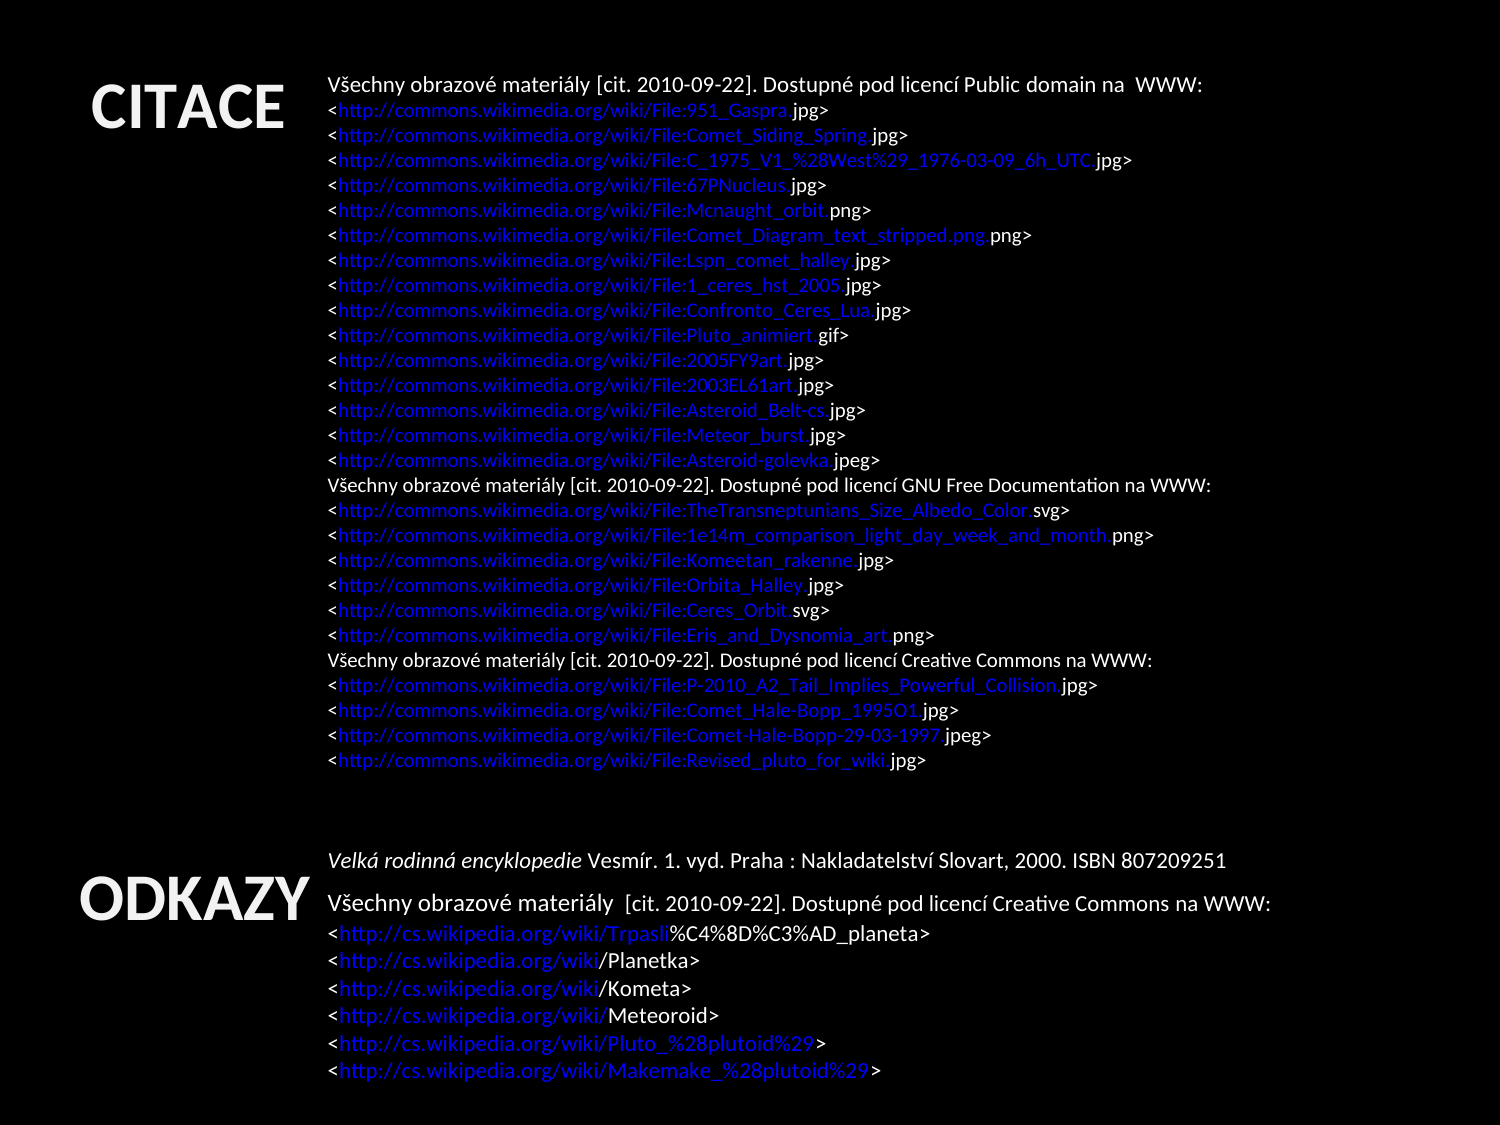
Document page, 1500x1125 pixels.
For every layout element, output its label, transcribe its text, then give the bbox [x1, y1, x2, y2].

text_box Velká rodinná encyklopedie Vesmír. 1. vyd. Praha : Nakladatelství Slovart, 2000. ISBN 807209251 Všechny obrazové materiály [cit. 2010-09-22]. Dostupné pod licencí Creative Commons na WWW: <http://cs.wikipedia.org/wiki/Trpasli%C4%8D%C3%AD_planeta> <http://cs.wikipedia.org/wiki/Planetka> <http://cs.wikipedia.org/wiki/Kometa> <http://cs.wikipedia.org/wiki/Meteoroid> <http://cs.wikipedia.org/wiki/Pluto_%28plutoid%29> <http://cs.wikipedia.org/wiki/Makemake_%28plutoid%29> [312, 838, 1341, 1092]
text_box ODKAZY [64, 846, 312, 942]
text_box CITACE [77, 54, 302, 151]
text_box Všechny obrazové materiály [cit. 2010-09-22]. Dostupné pod licencí Public domain na WWW: <http://commons.wikimedia.org/wiki/File:951_Gaspra.jpg> <http://commons.wikimedia.org/wiki/File:Comet_Siding_Spring.jpg> <http://commons.wikimedia.org/wiki/File:C_1975_V1_%28West%29_1976-03-09_6h_UTC.jpg> <http://commons.wikimedia.org/wiki/File:67PNucleus.jpg> <http://commons.wikimedia.org/wiki/File:Mcnaught_orbit.png> <http://commons.wikimedia.org/wiki/File:Comet_Diagram_text_stripped.png.png> <http://commons.wikimedia.org/wiki/File:Lspn_comet_halley.jpg> <http://commons.wikimedia.org/wiki/File:1_ceres_hst_2005.jpg> <http://commons.wikimedia.org/wiki/File:Confronto_Ceres_Lua.jpg> <http://commons.wikimedia.org/wiki/File:Pluto_animiert.gif> <http://commons.wikimedia.org/wiki/File:2005FY9art.jpg> <http://commons.wikimedia.org/wiki/File:2003EL61art.jpg> <http://commons.wikimedia.org/wiki/File:Asteroid_Belt-cs.jpg> <http://commons.wikimedia.org/wiki/File:Meteor_burst.jpg> <http://commons.wikimedia.org/wiki/File:Asteroid-golevka.jpeg> Všechny obrazové materiály [cit. 2010-09-22]. Dostupné pod licencí GNU Free Documentation na WWW: <http://commons.wikimedia.org/wiki/File:TheTransneptunians_Size_Albedo_Color.svg> <http://commons.wikimedia.org/wiki/File:1e14m_comparison_light_day_week_and_month.png> <http://commons.wikimedia.org/wiki/File:Komeetan_rakenne.jpg> <http://commons.wikimedia.org/wiki/File:Orbita_Halley.jpg> <http://commons.wikimedia.org/wiki/File:Ceres_Orbit.svg> <http://commons.wikimedia.org/wiki/File:Eris_and_Dysnomia_art.png> Všechny obrazové materiály [cit. 2010-09-22]. Dostupné pod licencí Creative Commons na WWW: <http://commons.wikimedia.org/wiki/File:P-2010_A2_Tail_Implies_Powerful_Collision.jpg> <http://commons.wikimedia.org/wiki/File:Comet_Hale-Bopp_1995O1.jpg> <http://commons.wikimedia.org/wiki/File:Comet-Hale-Bopp-29-03-1997.jpeg> <http://commons.wikimedia.org/wiki/File:Revised_pluto_for_wiki.jpg> [312, 61, 1471, 780]
